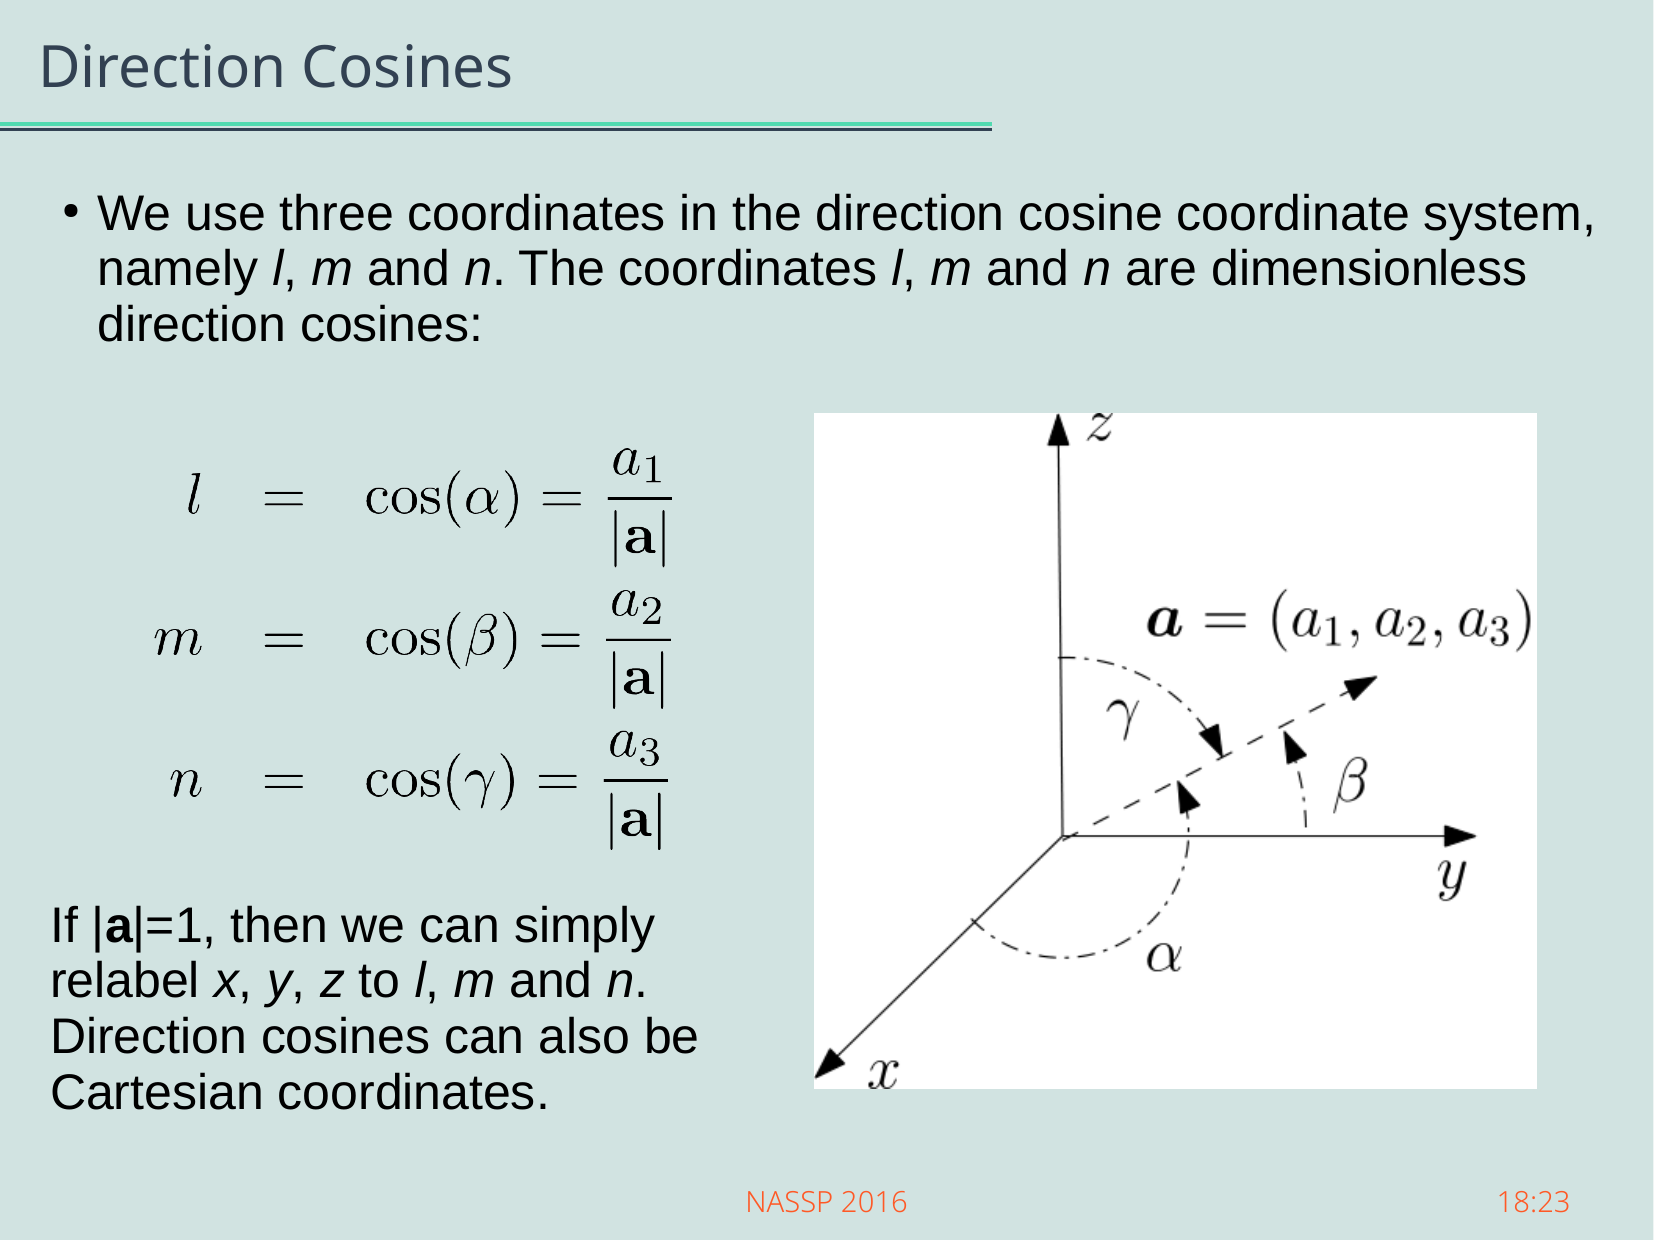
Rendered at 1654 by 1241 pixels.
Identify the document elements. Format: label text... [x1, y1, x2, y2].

text_box Direction Cosines [23, 17, 1359, 101]
picture [154, 413, 1537, 1089]
text_box We use three coordinates in the direction cosine coordinate system, namely l, m and n. The coordinates l, m and n are dimensionless direction cosines: [47, 177, 1619, 360]
text_box If |a|=1, then we can simply relabel x, y, z to l, m and n. Direction cosines can also be Cartesian coordinates. [35, 889, 721, 1128]
